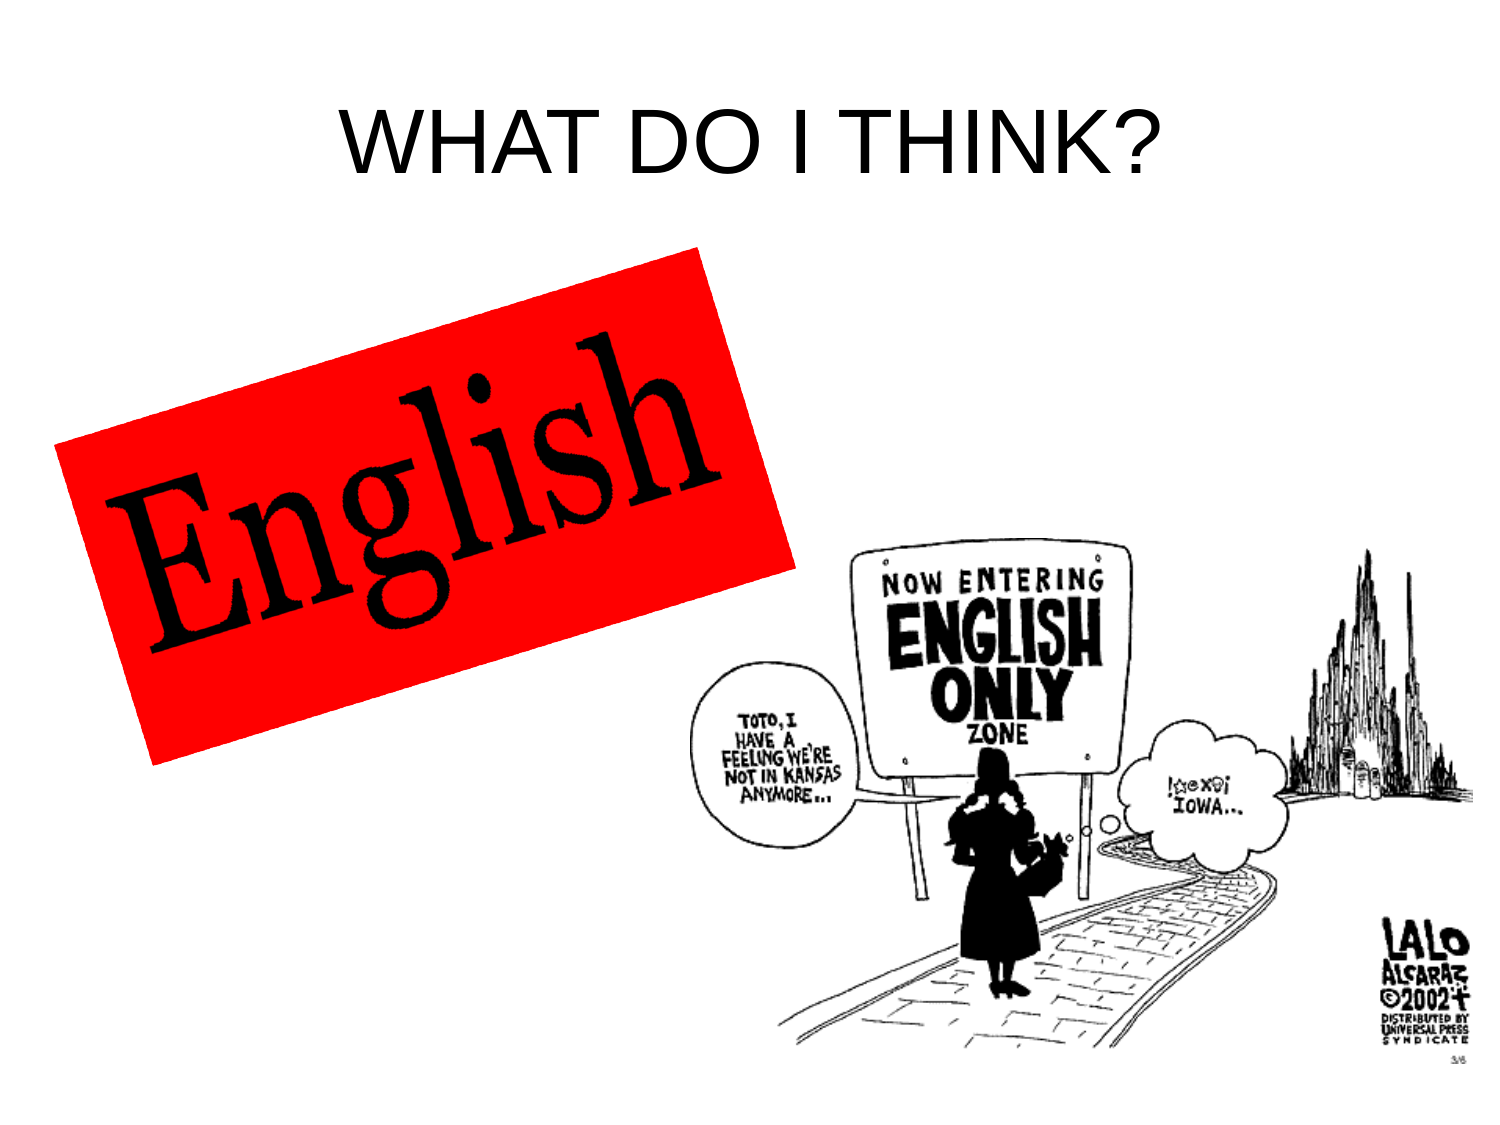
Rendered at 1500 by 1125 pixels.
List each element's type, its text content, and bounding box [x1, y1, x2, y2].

title WHAT DO I THINK? [76, 42, 1427, 231]
picture [53, 246, 1473, 1064]
